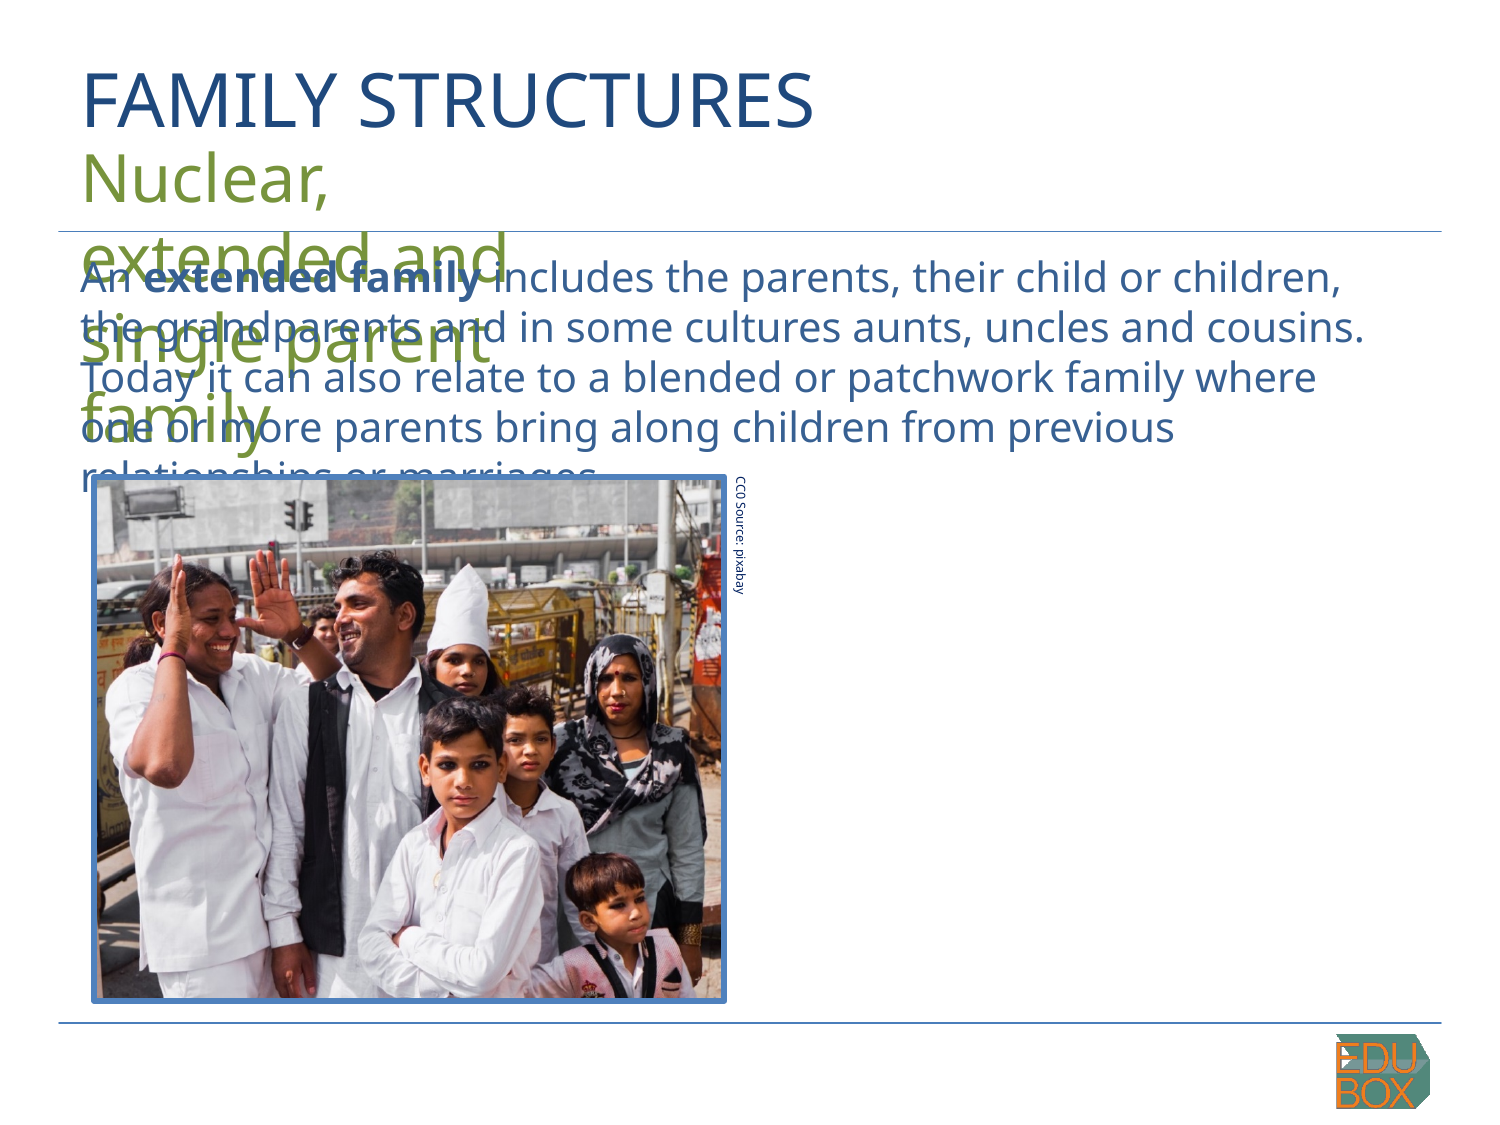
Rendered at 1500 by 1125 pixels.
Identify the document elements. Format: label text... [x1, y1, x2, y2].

list An extended family includes the parents, their child or children, the grandparents and in some cultures aunts, uncles and cousins. Today it can also relate to a blended or patchwork family where one or more parents bring along children from previous relationships or marriages. [64, 243, 1415, 445]
picture [1328, 1028, 1437, 1114]
text_box CC0 Source: pixabay [724, 461, 757, 835]
list Nuclear, extended and single parent family [64, 125, 1436, 244]
title FAMILY STRUCTURES [64, 42, 1040, 125]
picture [97, 479, 722, 998]
